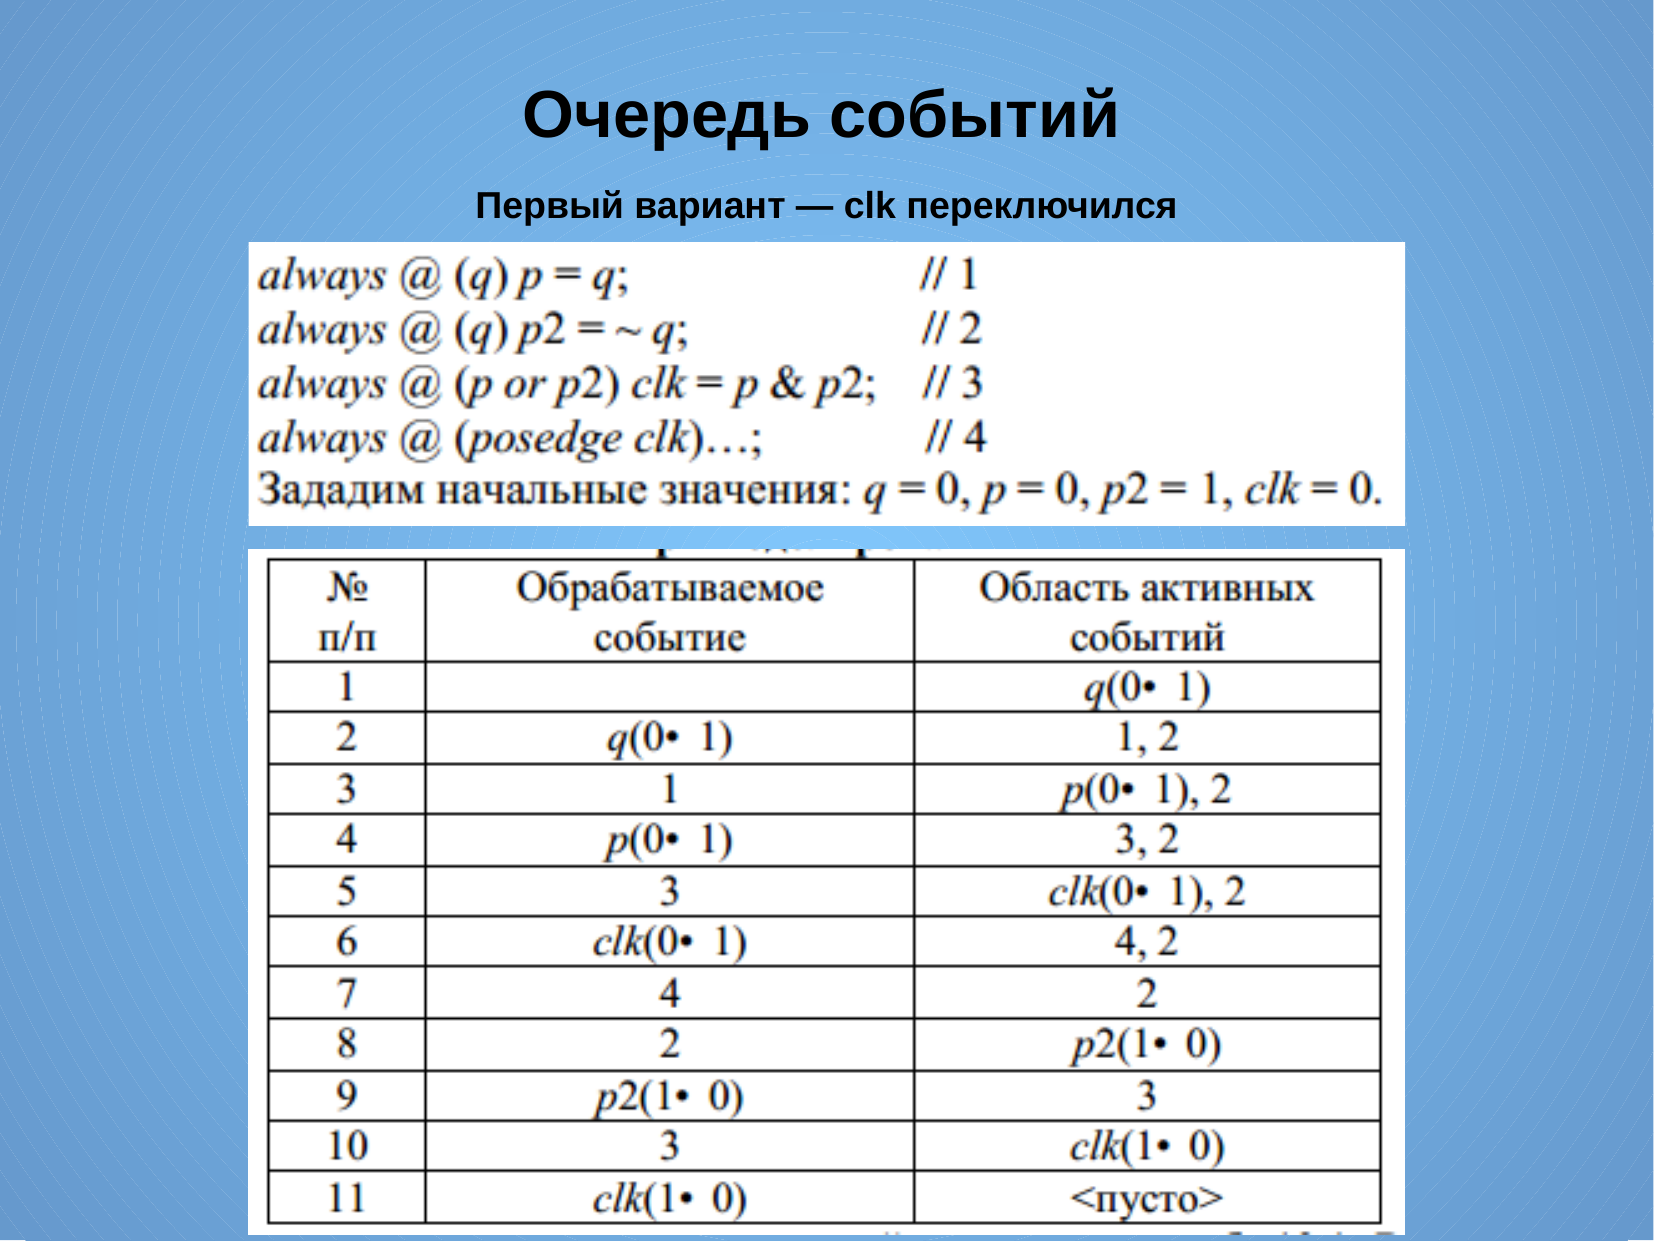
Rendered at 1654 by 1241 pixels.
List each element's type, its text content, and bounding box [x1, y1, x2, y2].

text_box Первый вариант — clk переключился [460, 177, 1193, 234]
picture [248, 242, 1406, 526]
text_box Очередь событий [507, 69, 1146, 177]
picture [248, 549, 1405, 1235]
